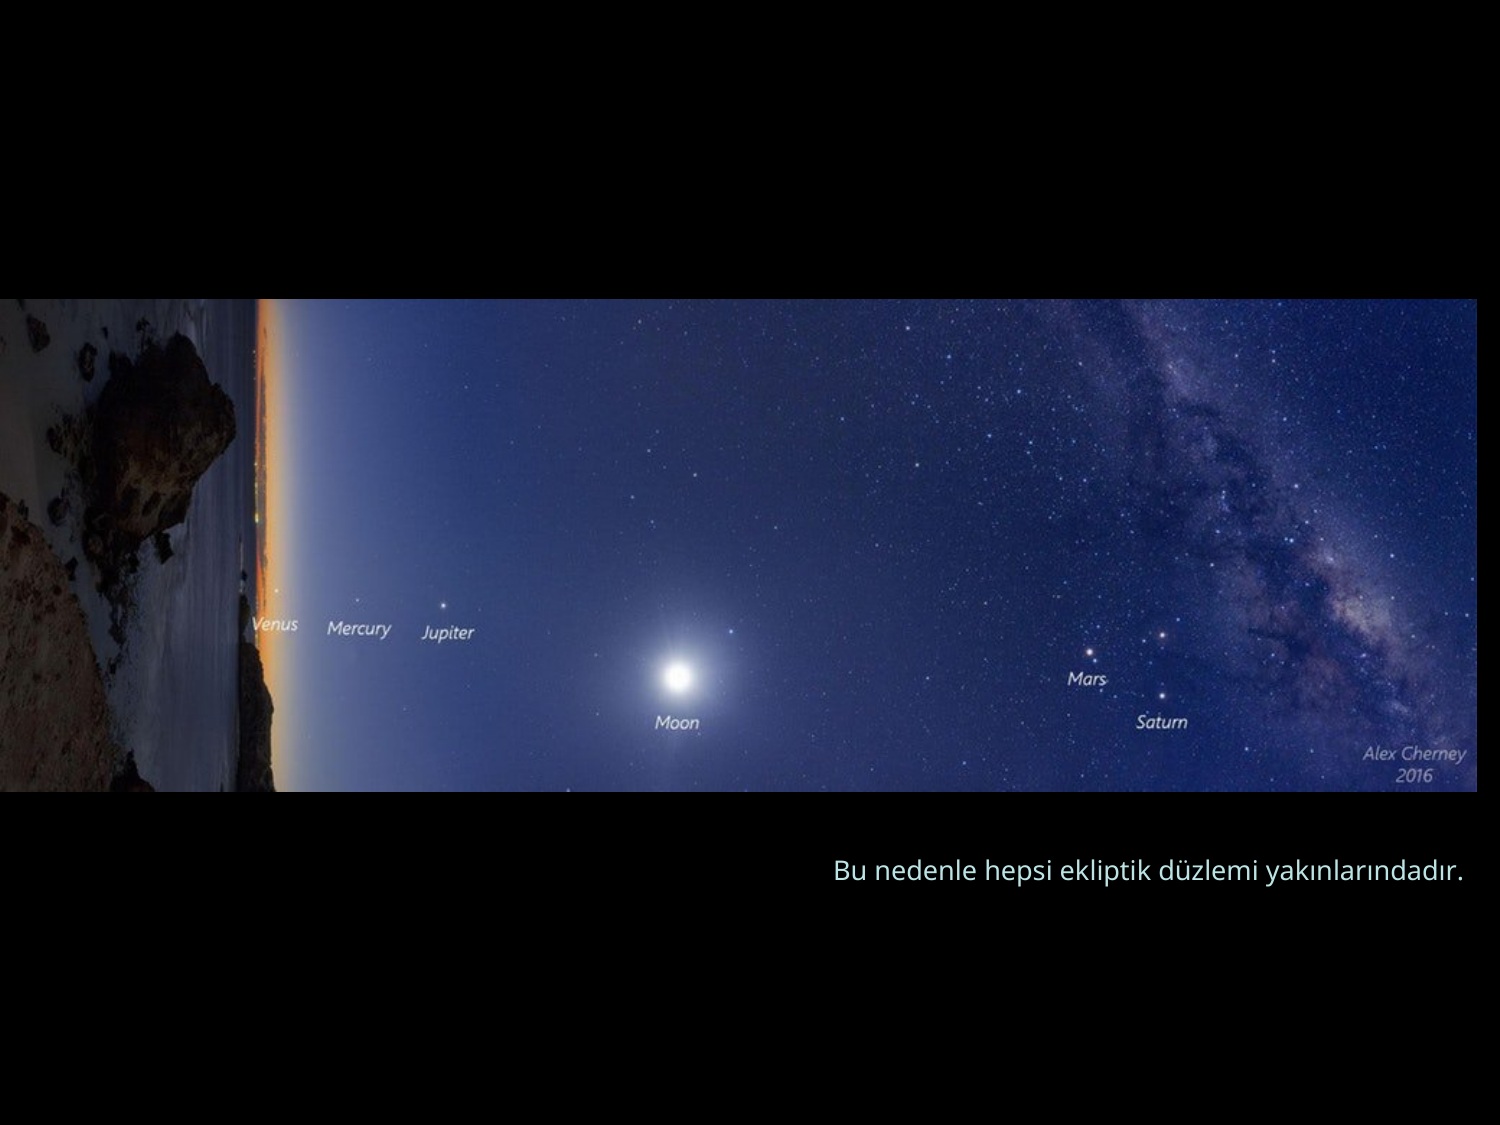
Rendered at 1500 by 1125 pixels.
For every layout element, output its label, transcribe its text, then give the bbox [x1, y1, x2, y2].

text_box Bu nedenle hepsi ekliptik düzlemi yakınlarındadır. [353, 846, 1479, 907]
picture [0, 299, 1477, 792]
